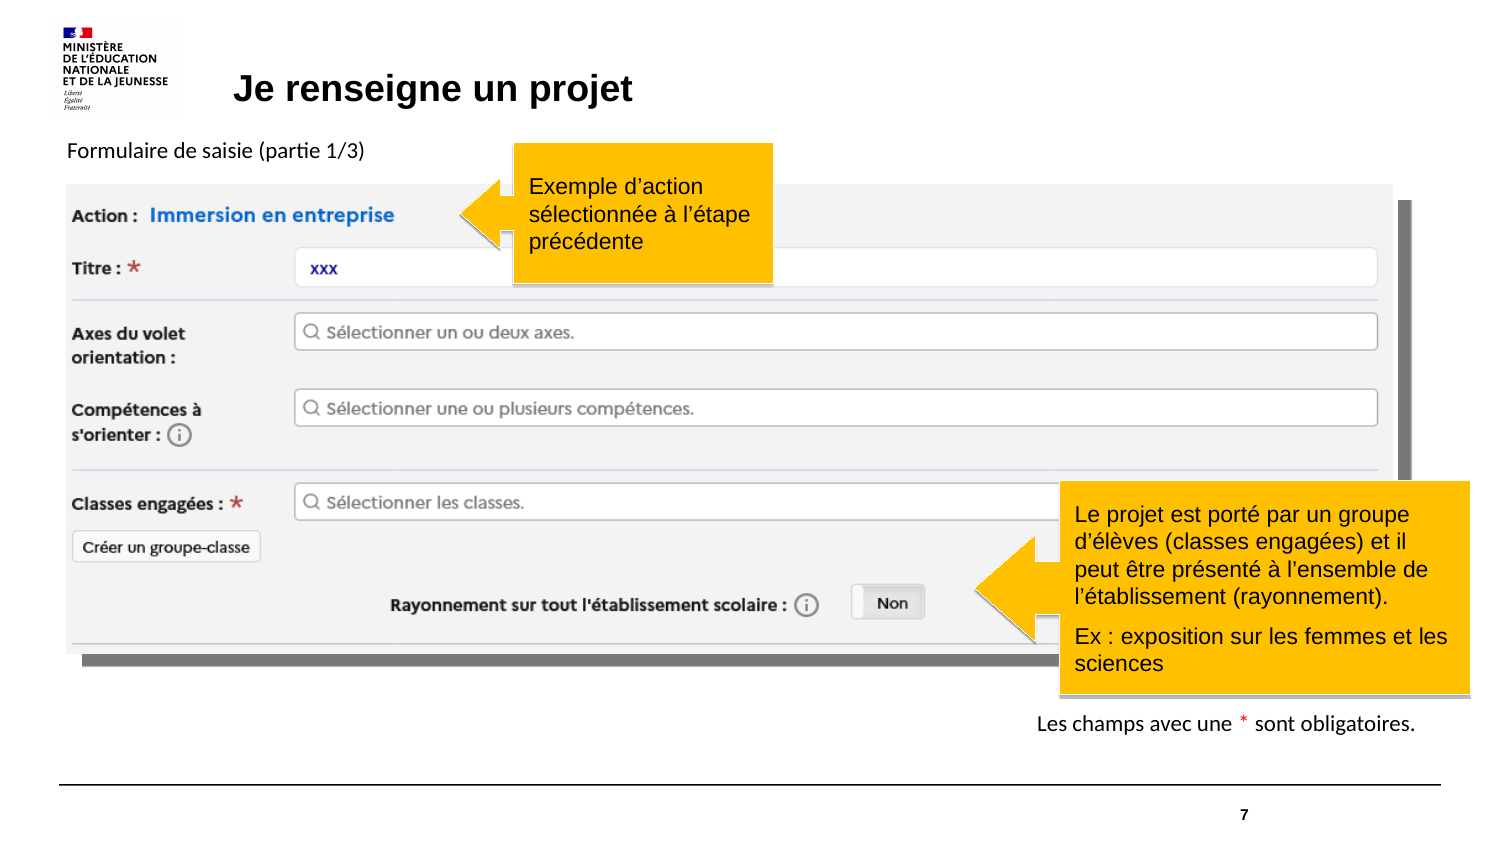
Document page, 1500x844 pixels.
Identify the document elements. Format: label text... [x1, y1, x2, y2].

text_box Exemple d’action sélectionnée à l’étape précédente [459, 142, 774, 284]
text_box Je renseigne un projet [218, 56, 784, 117]
picture [53, 17, 178, 120]
text_box Formulaire de saisie (partie 1/3) [52, 127, 803, 171]
text_box Le projet est porté par un groupe d’élèves (classes engagées) et il peut être présenté à l’ensemble de l’établissement (rayonnement). Ex : exposition sur les femmes et les sciences [974, 480, 1471, 695]
slide_number <numéro> [1027, 784, 1249, 844]
text_box Les champs avec une * sont obligatoires. [714, 700, 1431, 744]
picture [66, 184, 1398, 654]
picture [501, 184, 513, 195]
